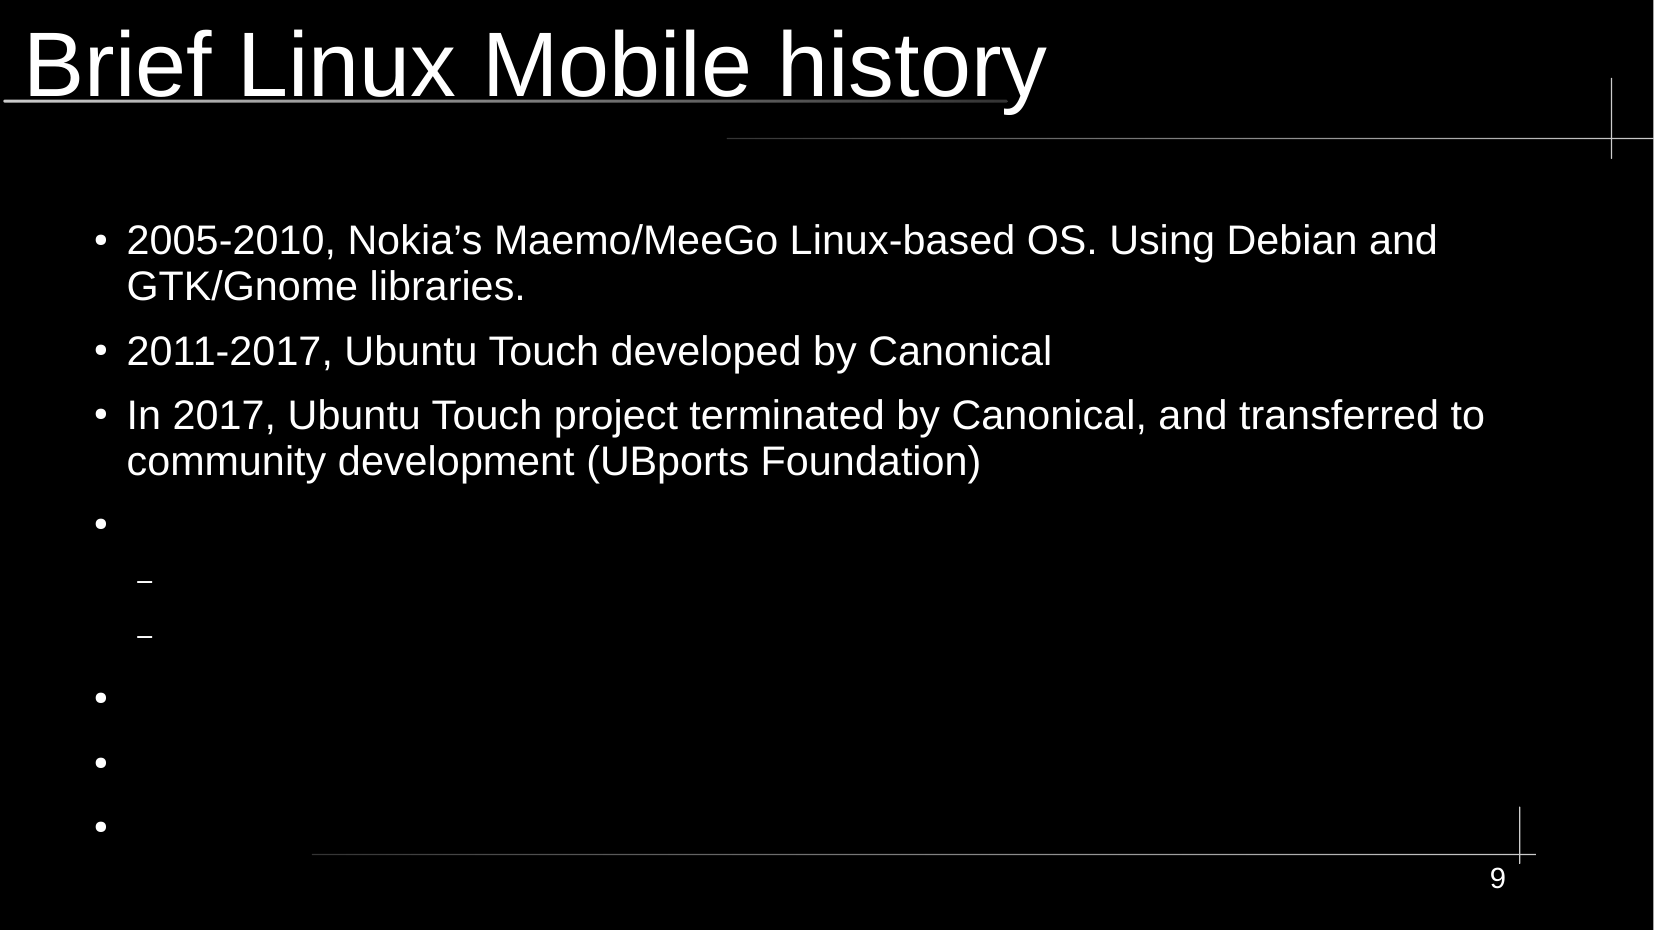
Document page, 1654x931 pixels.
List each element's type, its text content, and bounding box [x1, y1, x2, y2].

title Brief Linux Mobile history [23, 11, 1589, 119]
list 2005-2010, Nokia’s Maemo/MeeGo Linux-based OS. Using Debian and GTK/Gnome libraries. 2011-2017, Ubuntu Touch developed by Canonical In 2017, Ubuntu Touch project terminated by Canonical, and transferred to community development (UBports Foundation) 2013, initial release of Jolla’s Sailfish OS Linux-based with closed-source UI Jolla Community Phone requires subscription for updates after 1st year 2017, Purism starts crowdfunding for Librem 5 smartphone 2020, Pine64 PinePhone (2020) and PinePhone Pro (2022) 2024, FuriLabs launch the FLX1 running FuriOS (Droidian fork) [82, 217, 1571, 863]
